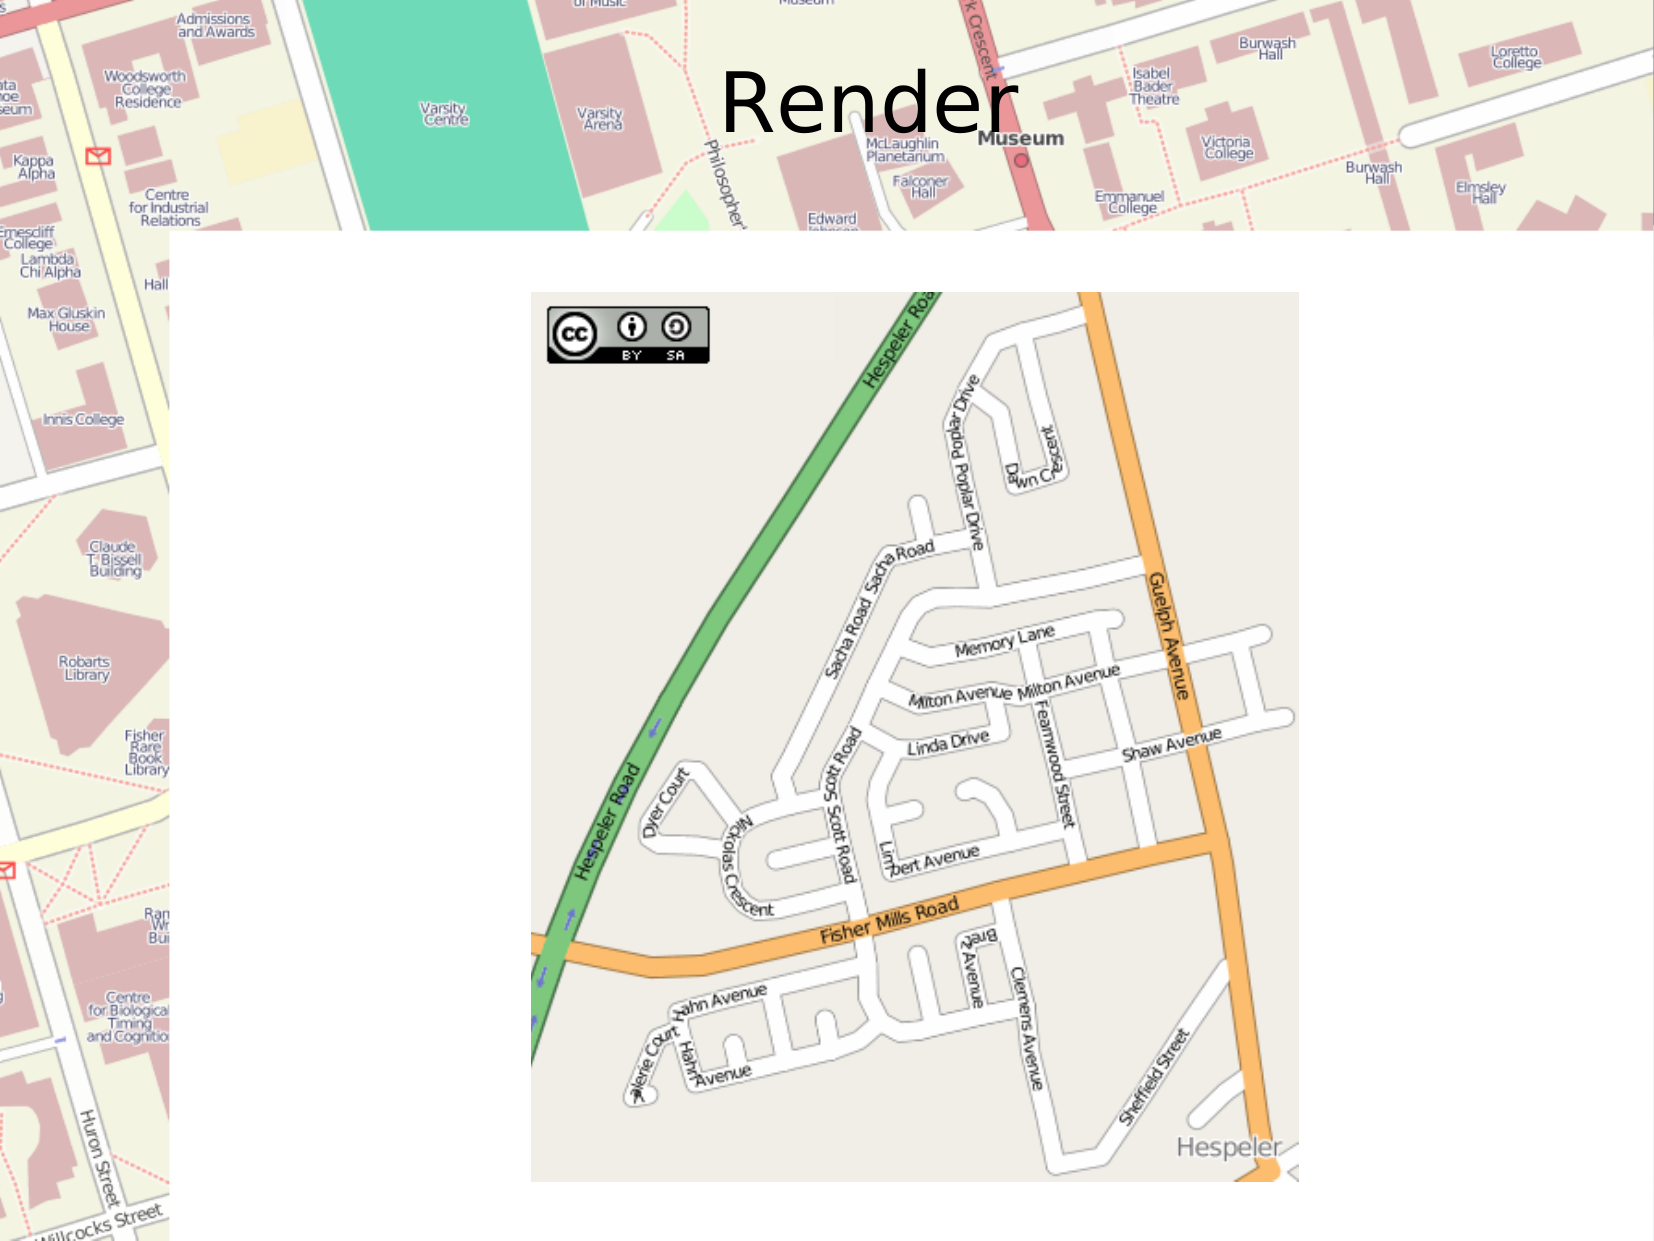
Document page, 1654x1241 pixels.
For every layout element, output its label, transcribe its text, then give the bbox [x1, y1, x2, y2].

title Render [124, 0, 1613, 208]
picture [0, 0, 1654, 1241]
